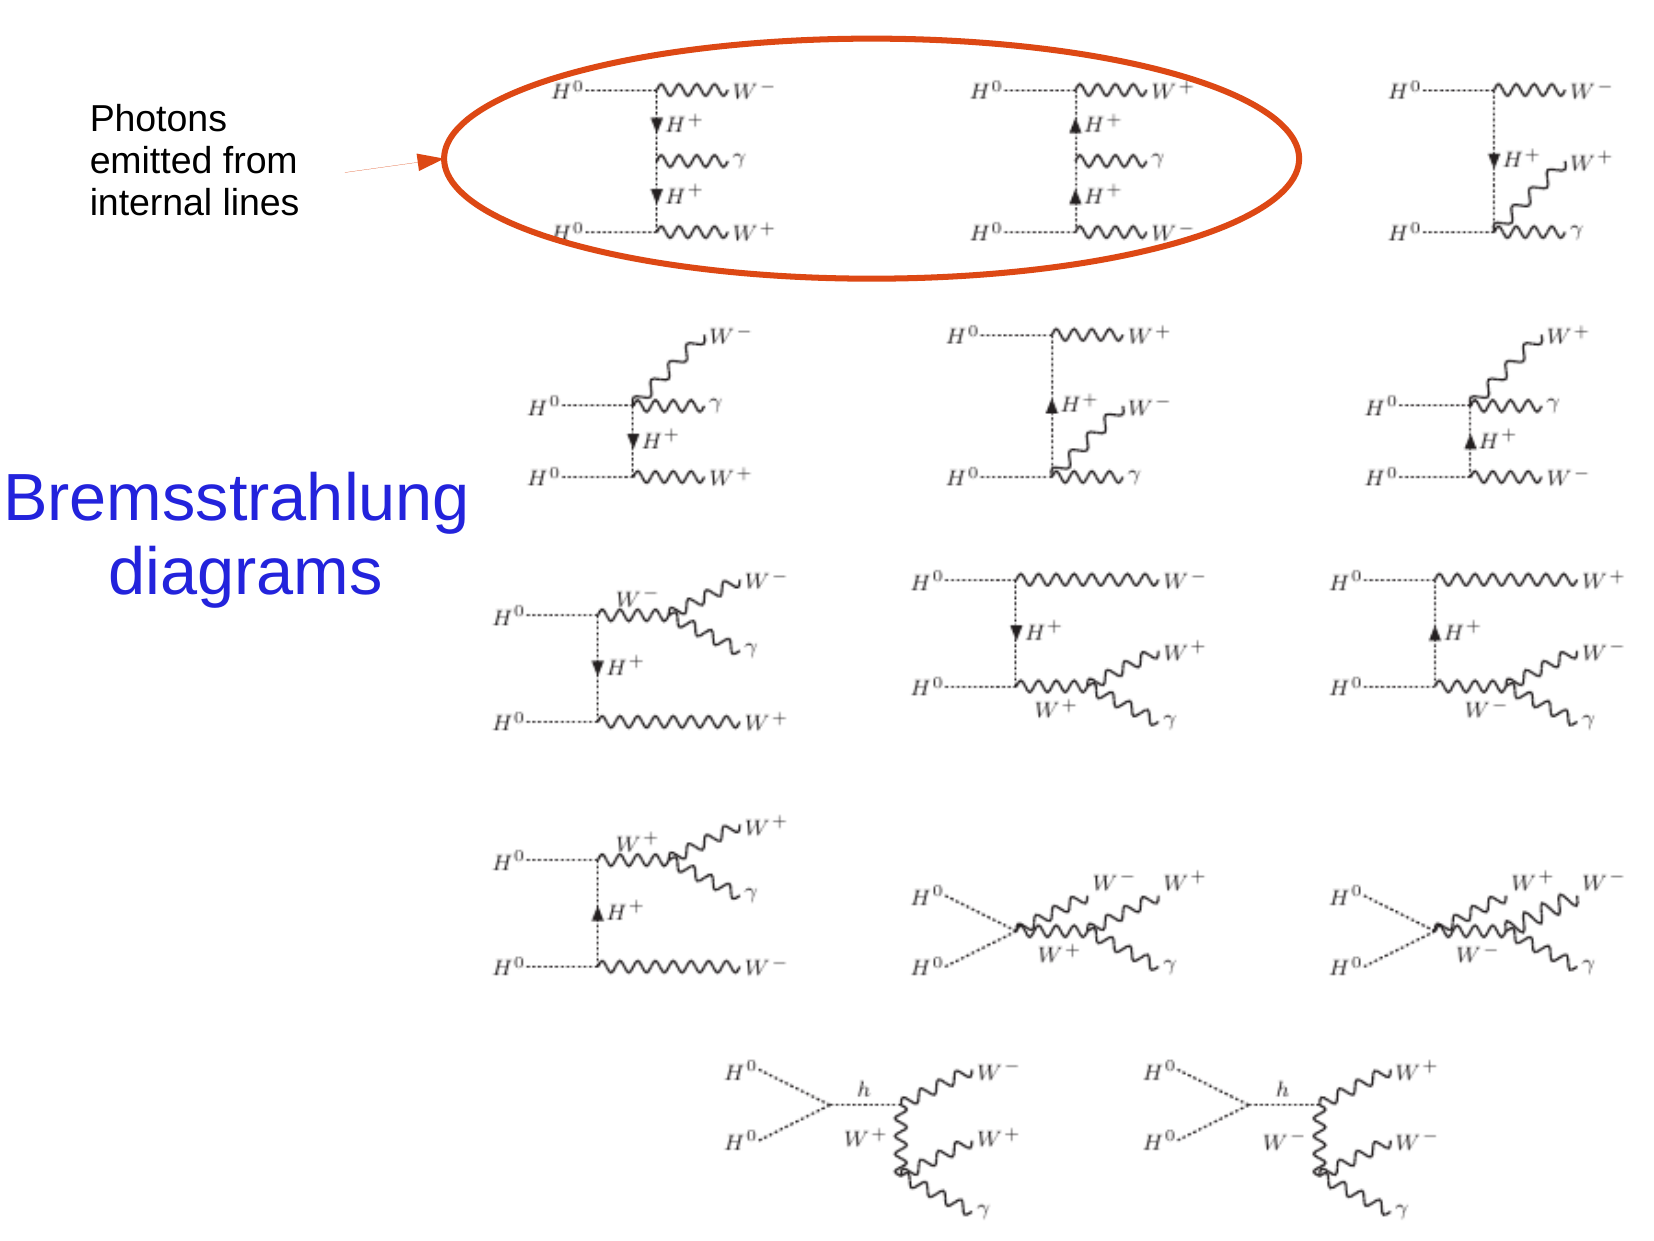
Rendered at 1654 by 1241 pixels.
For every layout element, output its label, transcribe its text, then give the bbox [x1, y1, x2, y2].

picture [483, 66, 1637, 1235]
title Bremsstrahlung diagrams [0, 431, 483, 639]
text_box Photons emitted from internal lines [75, 90, 346, 256]
picture [483, 66, 582, 104]
picture [483, 66, 1296, 275]
